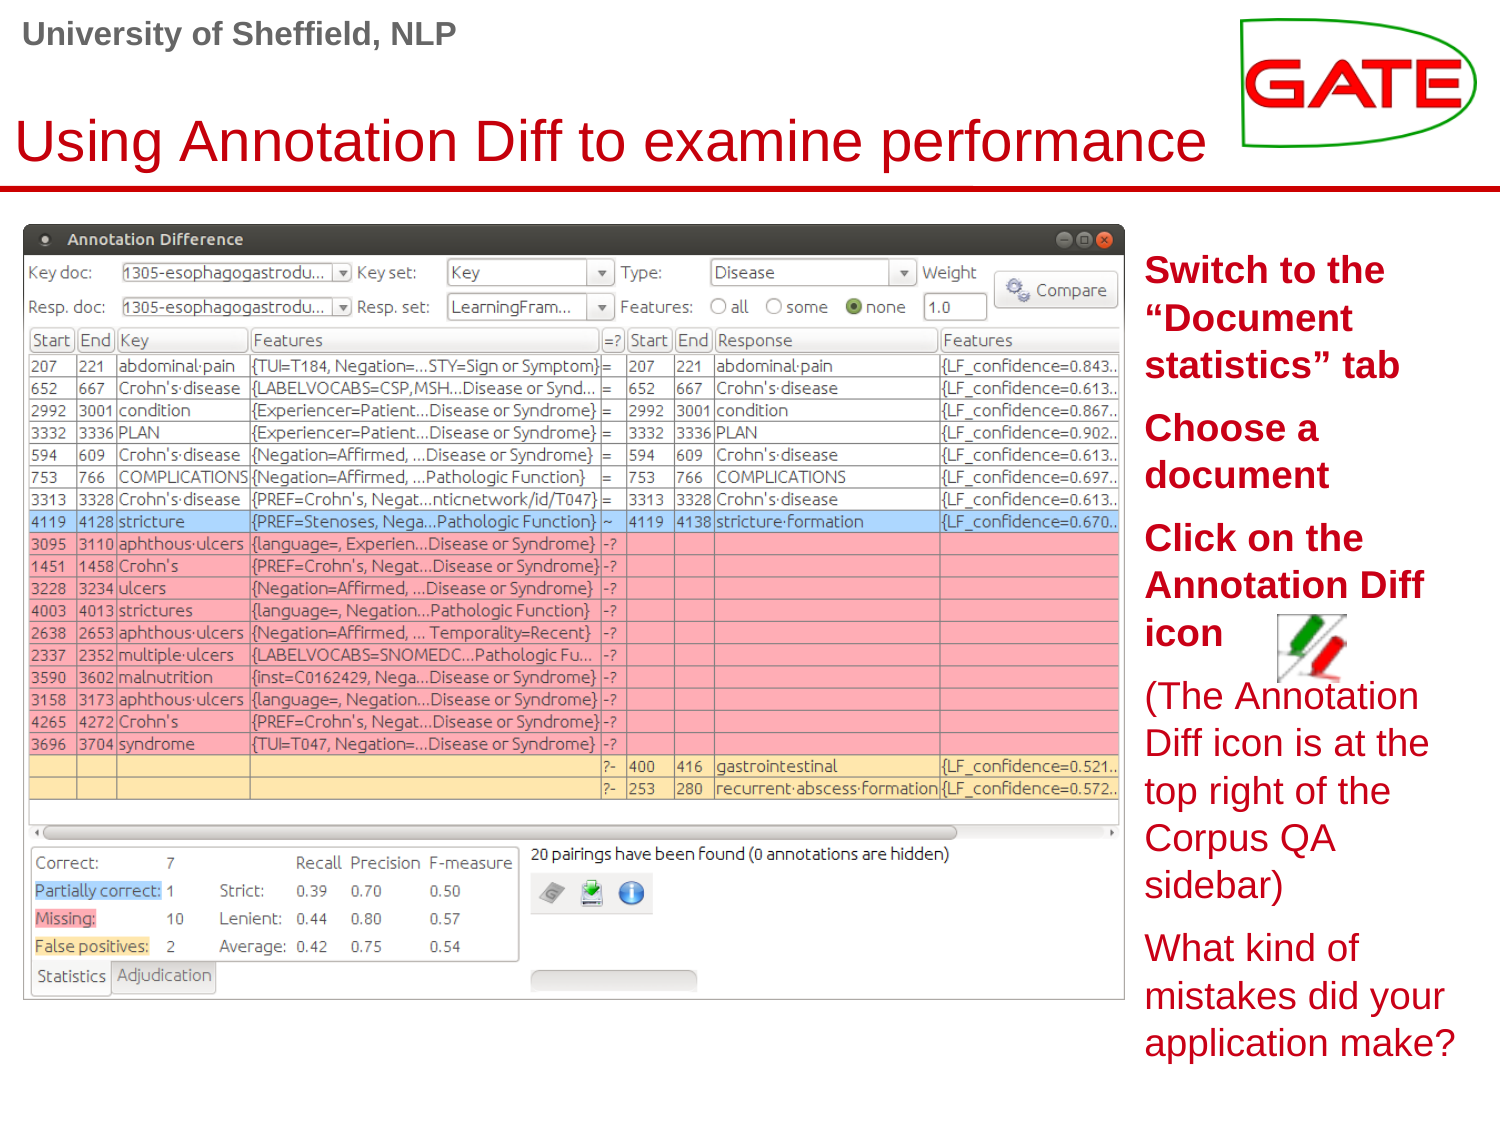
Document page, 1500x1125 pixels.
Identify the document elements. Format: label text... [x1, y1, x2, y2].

list Switch to the “Document statistics” tab Choose a document Click on the Annotation Diff icon (The Annotation Diff icon is at the top right of the Corpus QA sidebar) What kind of mistakes did your application make? [1027, 236, 1477, 1122]
picture [23, 224, 1125, 1000]
title Using Annotation Diff to examine performance [0, 32, 1350, 249]
picture [1240, 18, 1477, 148]
picture [1277, 614, 1347, 683]
